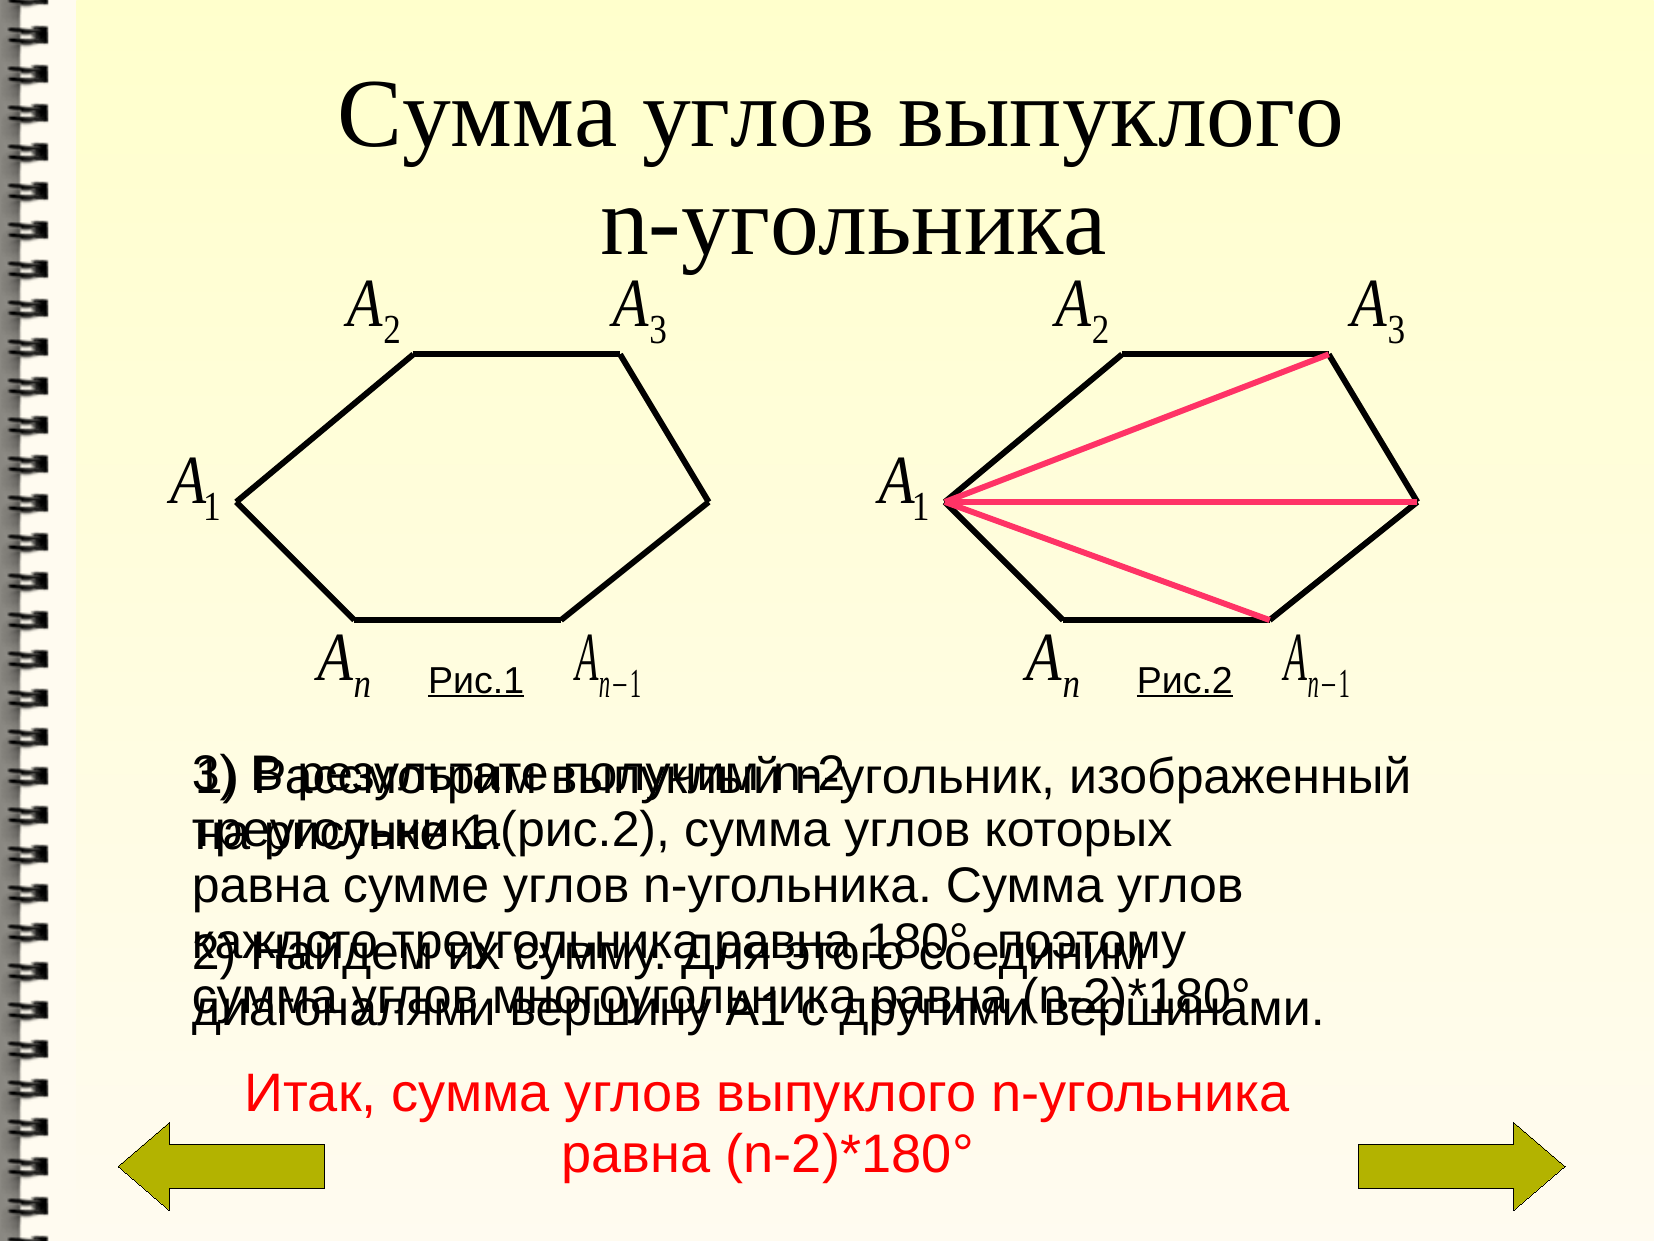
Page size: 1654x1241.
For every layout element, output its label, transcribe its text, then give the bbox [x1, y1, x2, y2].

chart [147, 442, 237, 532]
chart [856, 442, 945, 532]
chart [1269, 620, 1359, 709]
chart [295, 620, 384, 709]
text_box Рис.1 [413, 651, 591, 709]
chart [561, 620, 650, 709]
chart [1003, 620, 1093, 709]
text_box 2) Найдем их сумму. Для этого соединим диагоналями вершину А1 с другими вершинами. [177, 916, 1418, 1043]
text_box 1) Рассмотрим выпуклый n-угольник, изображенный на рисунке 1. [1270, 738, 1447, 871]
text_box Рис.2 [1122, 651, 1270, 709]
title Сумма углов выпуклого n-угольника [147, 59, 1560, 276]
text_box 3) В результате получим n-2 треугольника(рис.2), сумма углов которых равна сумме углов n-угольника. Сумма углов каждого треугольника равна 180°, поэтому сумма углов многоугольника равна (n-2)*180° [177, 738, 1270, 1032]
chart [590, 265, 680, 355]
chart [1328, 265, 1418, 355]
text_box [118, 1122, 325, 1211]
picture [0, 0, 1654, 1241]
text_box [1358, 1122, 1566, 1211]
chart [324, 265, 414, 355]
text_box Итак, сумма углов выпуклого n-угольника равна (n-2)*180° [147, 1055, 1388, 1192]
chart [1033, 265, 1123, 355]
